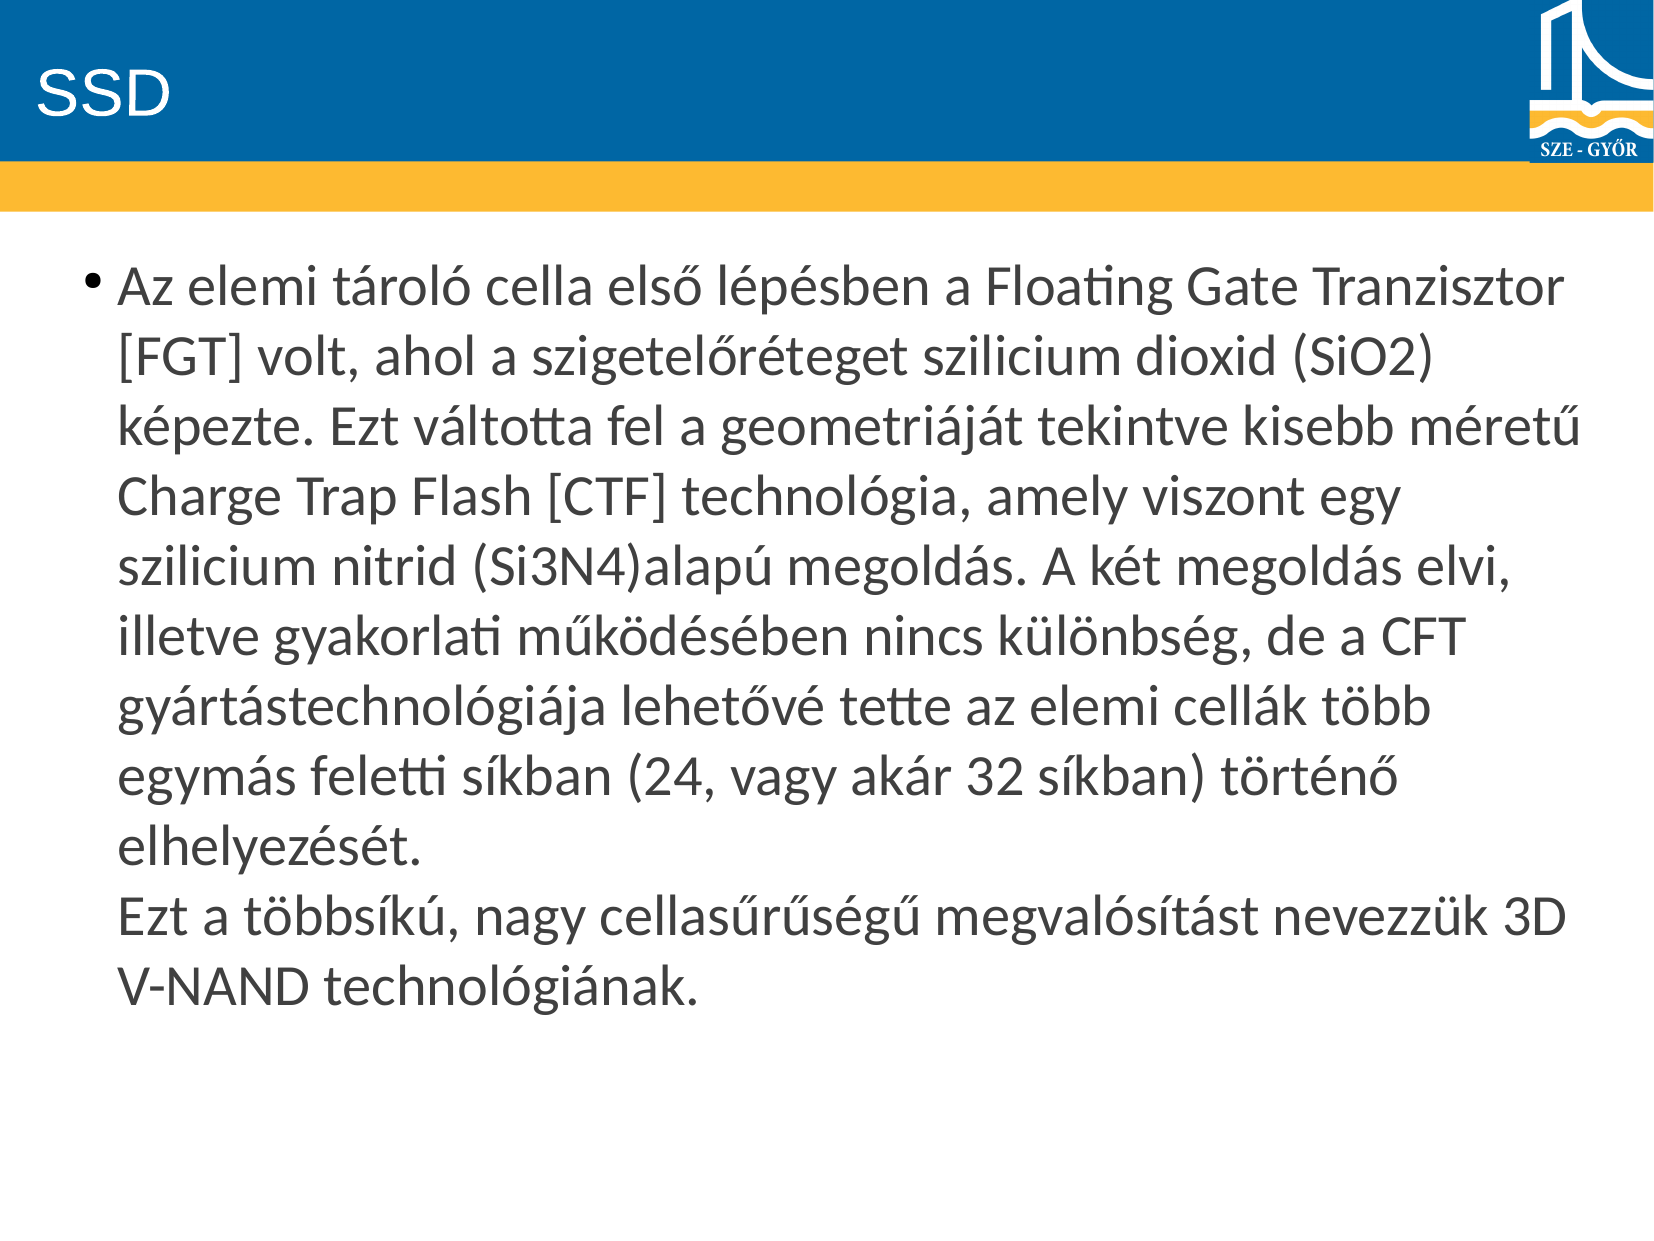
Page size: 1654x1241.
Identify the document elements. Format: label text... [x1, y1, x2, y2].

picture [1529, 0, 1654, 163]
text_box SSD [34, 48, 1524, 144]
text_box Az elemi tároló cella első lépésben a Floating Gate Tranzisztor [FGT] volt, ahol a szigetelőréteget szilicium dioxid (SiO2) képezte. Ezt váltotta fel a geometriáját tekintve kisebb méretű Charge Trap Flash [CTF] technológia, amely viszont egy szilicium nitrid (Si3N4)alapú megoldás. A két megoldás elvi, illetve gyakorlati működésében nincs különbség, de a CFT gyártástechnológiája lehetővé tette az elemi cellák több egymás feletti síkban (24, vagy akár 32 síkban) történő elhelyezését. Ezt a többsíkú, nagy cellasűrűségű megvalósítást nevezzük 3D V-NAND technológiának. [82, 247, 1583, 1198]
